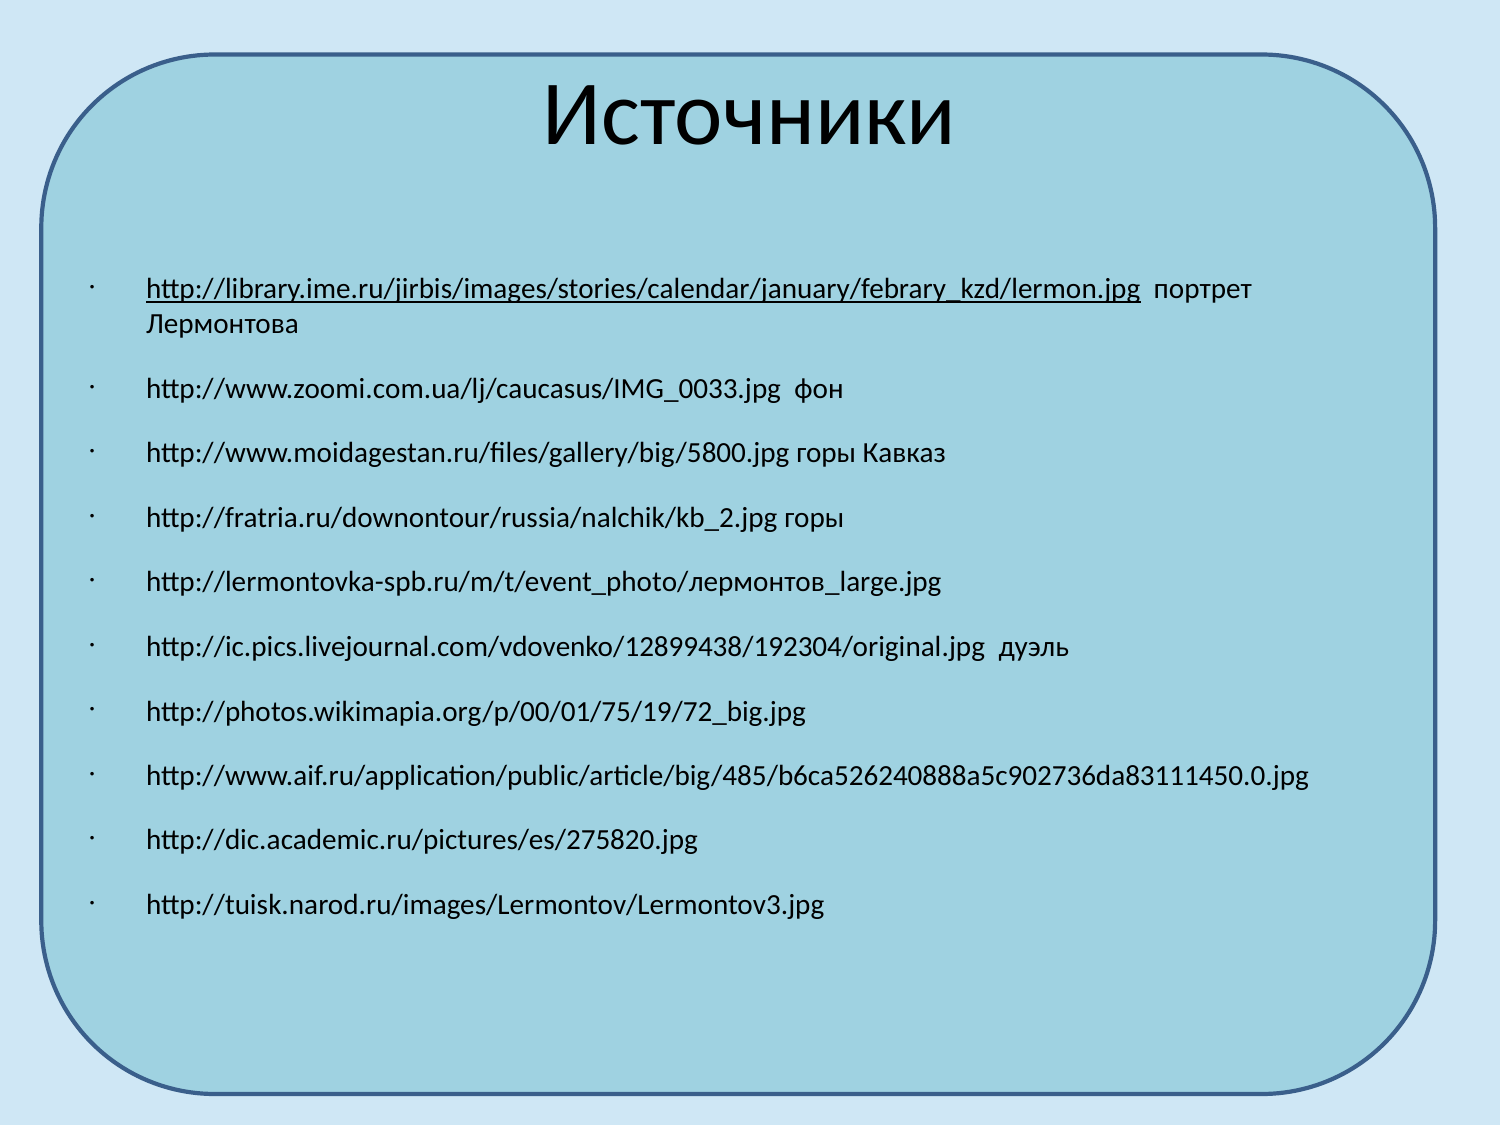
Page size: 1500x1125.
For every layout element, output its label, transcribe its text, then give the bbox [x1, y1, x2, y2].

list http://library.ime.ru/jirbis/images/stories/calendar/january/febrary_kzd/lermon.jpg портрет Лермонтова http://www.zoomi.com.ua/lj/caucasus/IMG_0033.jpg фон http://www.moidagestan.ru/files/gallery/big/5800.jpg горы Кавказ http://fratria.ru/downontour/russia/nalchik/kb_2.jpg горы http://lermontovka-spb.ru/m/t/event_photo/лермонтов_large.jpg http://ic.pics.livejournal.com/vdovenko/12899438/192304/original.jpg дуэль http://photos.wikimapia.org/p/00/01/75/19/72_big.jpg http://www.aif.ru/application/public/article/big/485/b6ca526240888a5c902736da83111450.0.jpg http://dic.academic.ru/pictures/es/275820.jpg http://tuisk.narod.ru/images/Lermontov/Lermontov3.jpg [75, 262, 1425, 1005]
title Источники [75, 45, 1425, 233]
